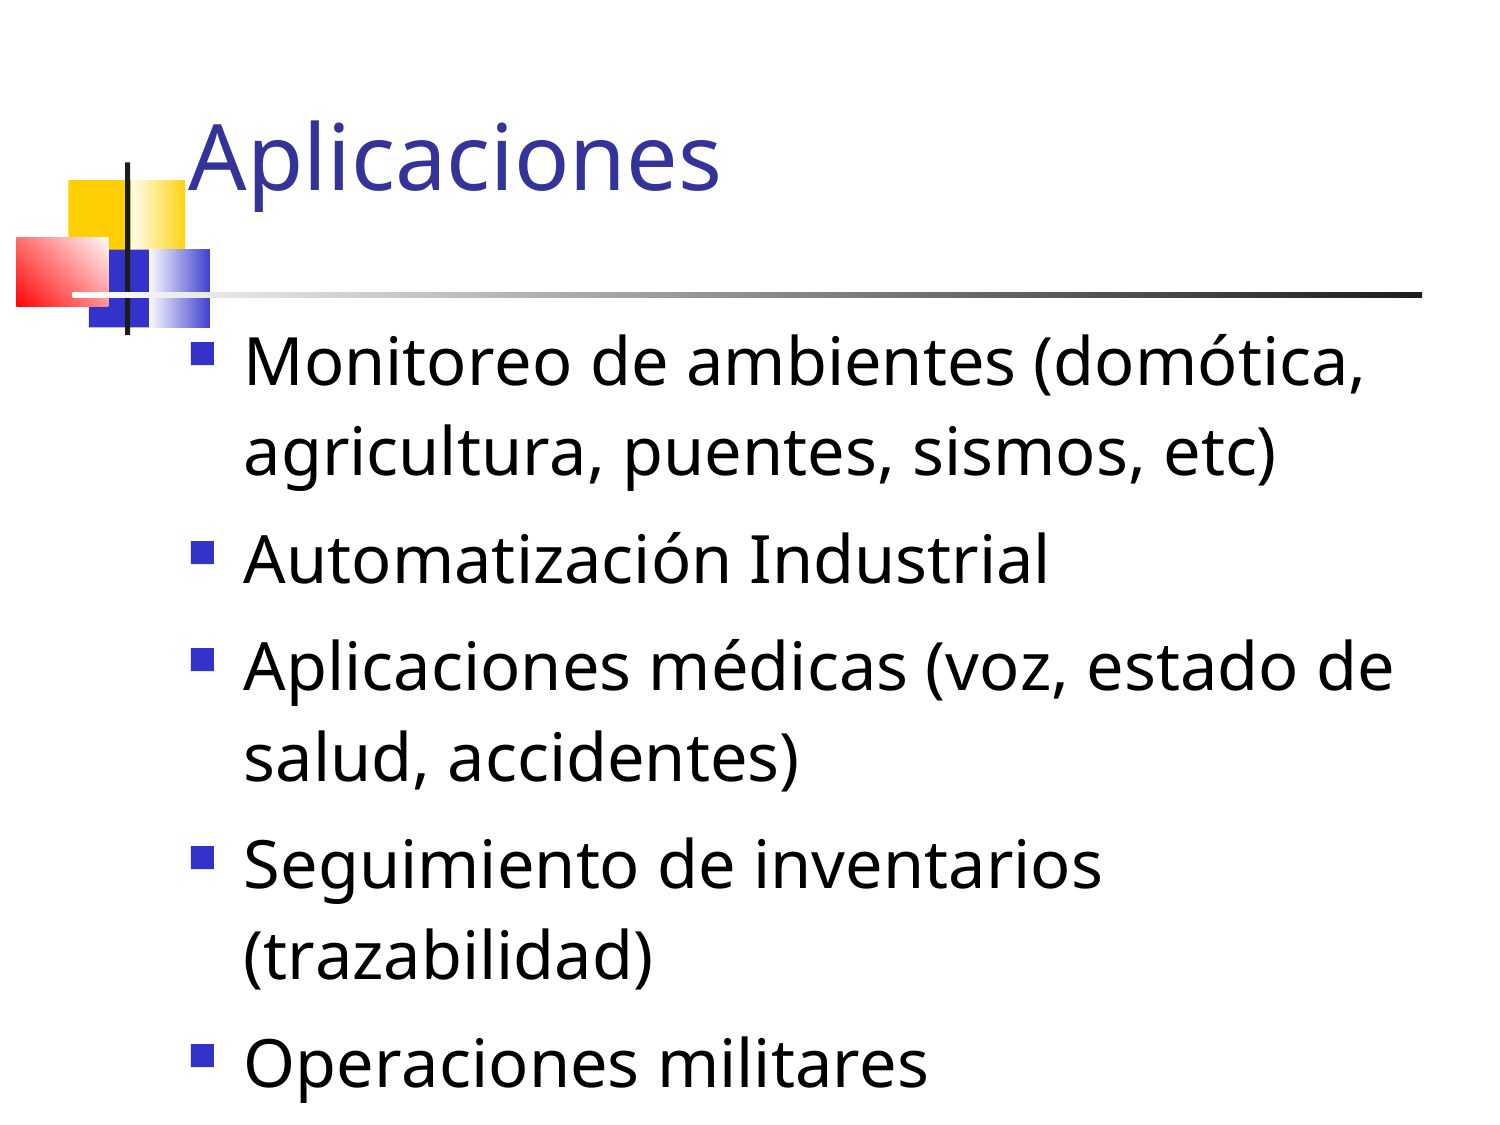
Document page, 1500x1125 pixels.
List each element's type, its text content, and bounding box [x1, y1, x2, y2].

list Monitoreo de ambientes (domótica, agricultura, puentes, sismos, etc) Automatización Industrial Aplicaciones médicas (voz, estado de salud, accidentes) Seguimiento de inventarios (trazabilidad) Operaciones militares Ver links en página del curso [187, 313, 1463, 1098]
title Aplicaciones [188, 35, 1468, 276]
